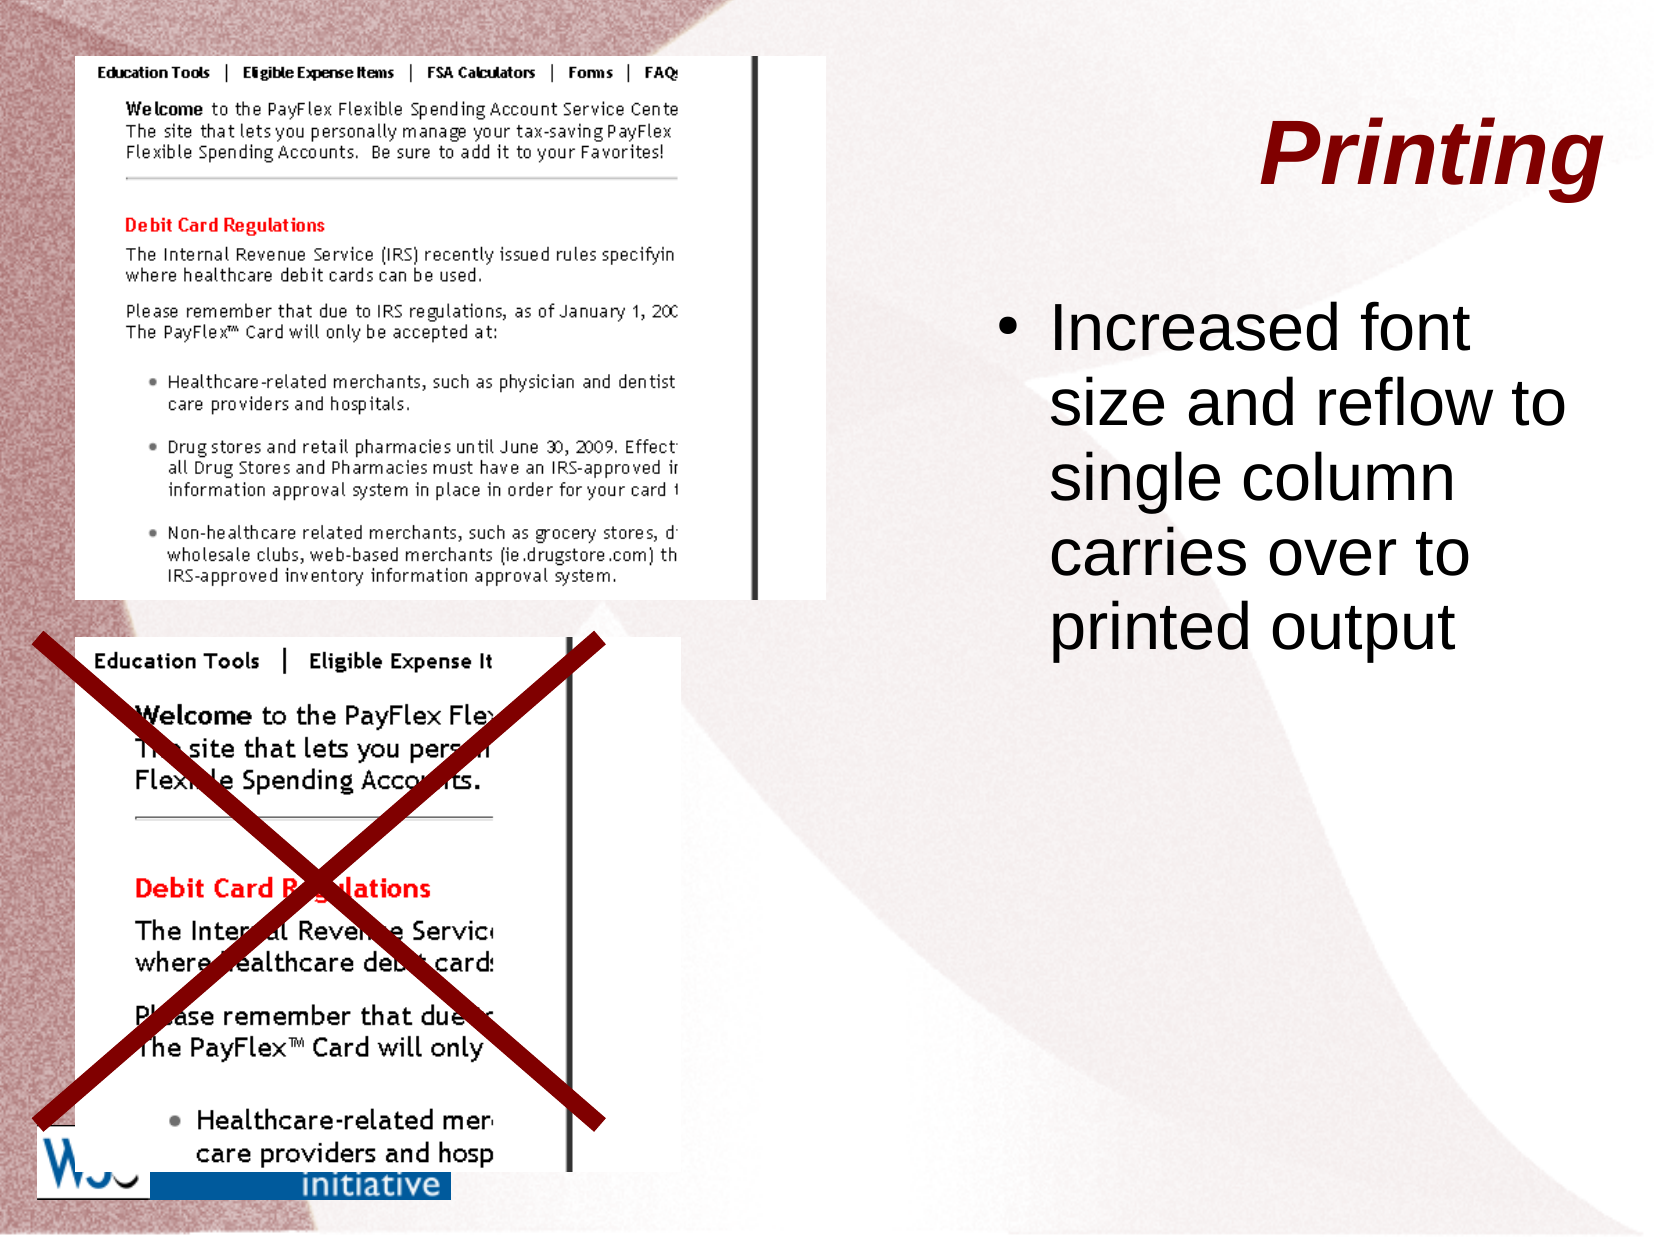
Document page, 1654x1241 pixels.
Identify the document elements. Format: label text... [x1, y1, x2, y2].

picture [0, 0, 1654, 1241]
list Increased font size and reflow to single column carries over to printed output [978, 290, 1601, 916]
title Printing [596, 49, 1607, 257]
